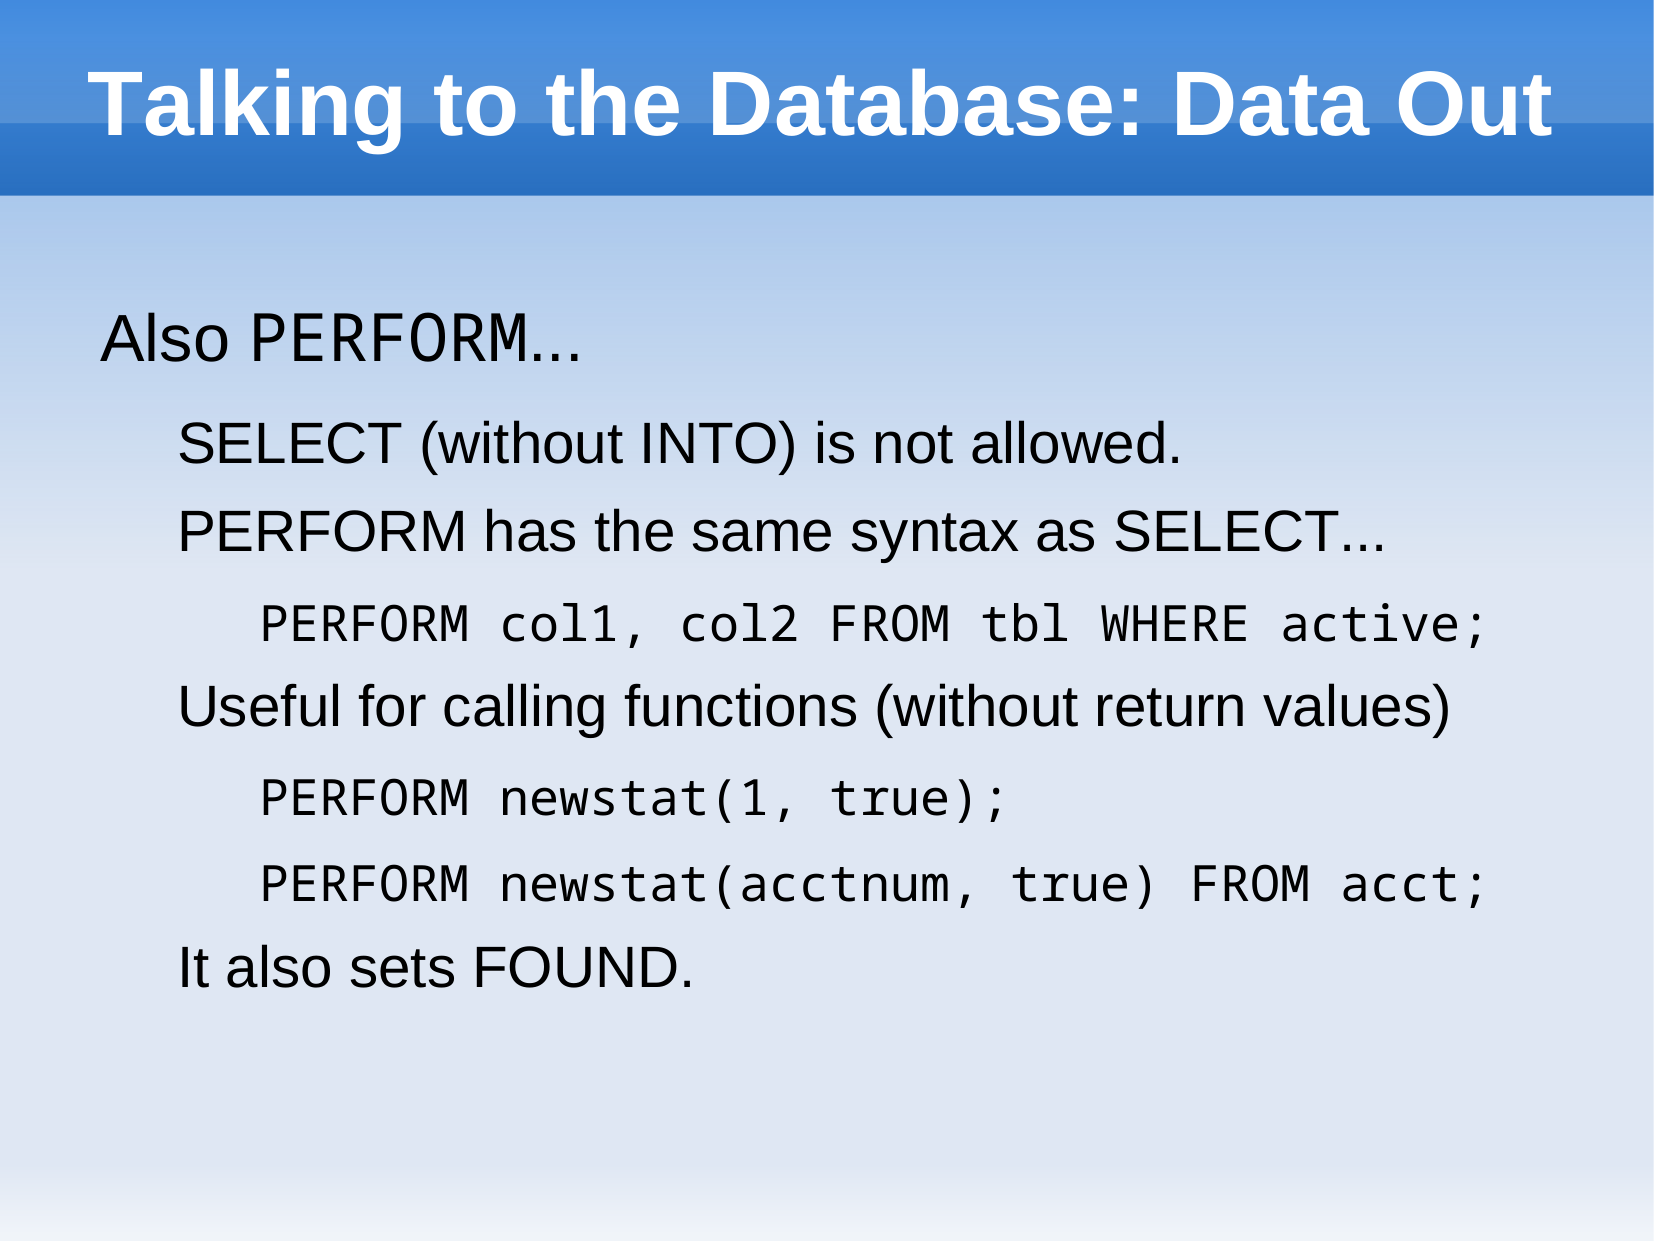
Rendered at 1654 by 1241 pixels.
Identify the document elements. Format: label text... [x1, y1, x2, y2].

list Also PERFORM... SELECT (without INTO) is not allowed. PERFORM has the same syntax as SELECT... PERFORM col1, col2 FROM tbl WHERE active; Useful for calling functions (without return values) PERFORM newstat(1, true); PERFORM newstat(acctnum, true) FROM acct; It also sets FOUND. [82, 290, 1571, 1094]
picture [0, 0, 1654, 1241]
title Talking to the Database: Data Out [76, 7, 1565, 200]
